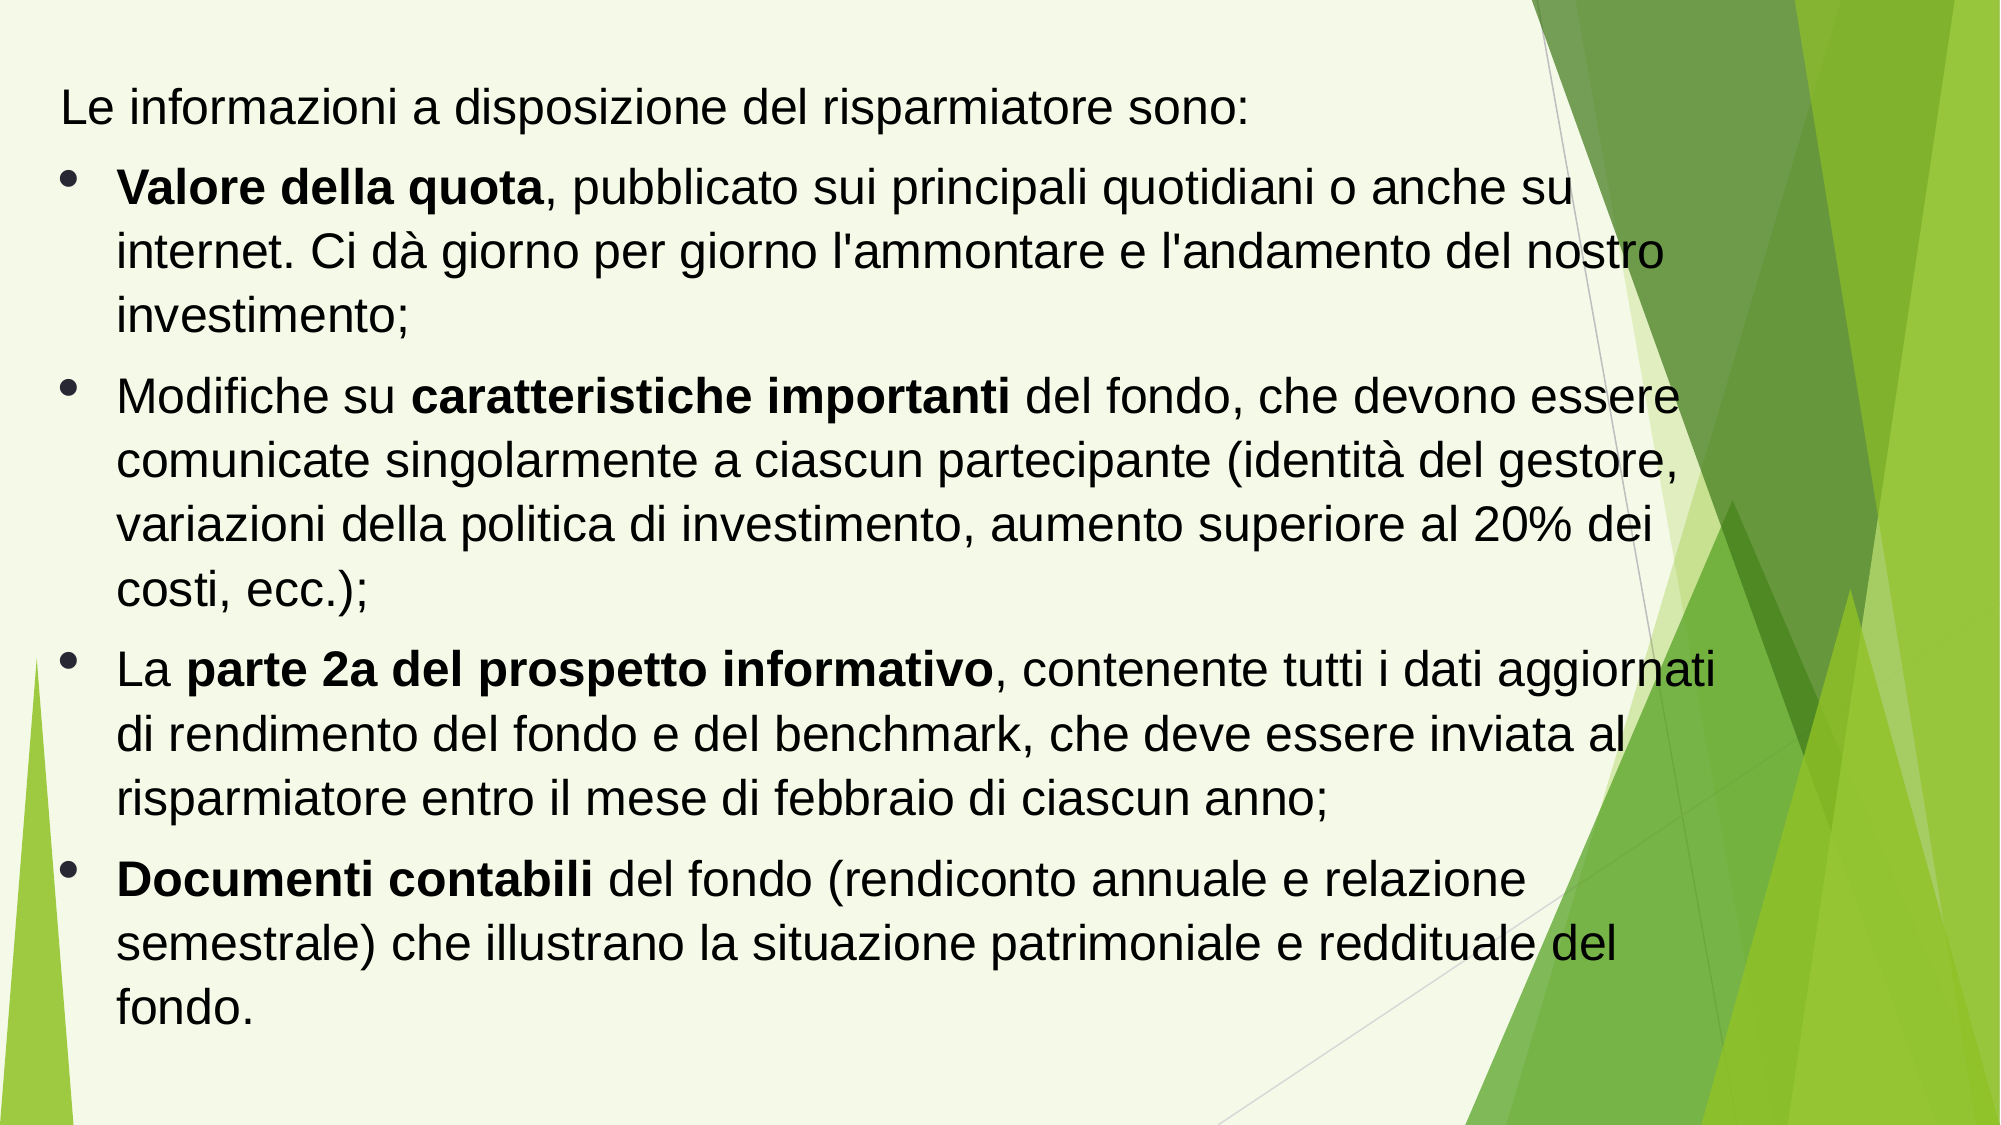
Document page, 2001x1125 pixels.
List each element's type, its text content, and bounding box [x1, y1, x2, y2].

text_box Le informazioni a disposizione del risparmiatore sono: Valore della quota, pubblicato sui principali quotidiani o anche su internet. Ci dà giorno per giorno l'ammontare e l'andamento del nostro investimento; Modifiche su caratteristiche importanti del fondo, che devono essere comunicate singolarmente a ciascun partecipante (identità del gestore, variazioni della politica di investimento, aumento superiore al 20% dei costi, ecc.); La parte 2a del prospetto informativo, contenente tutti i dati aggiornati di rendimento del fondo e del benchmark, che deve essere inviata al risparmiatore entro il mese di febbraio di ciascun anno; Documenti contabili del fondo (rendiconto annuale e relazione semestrale) che illustrano la situazione patrimoniale e reddituale del fondo. [45, 62, 1773, 1042]
